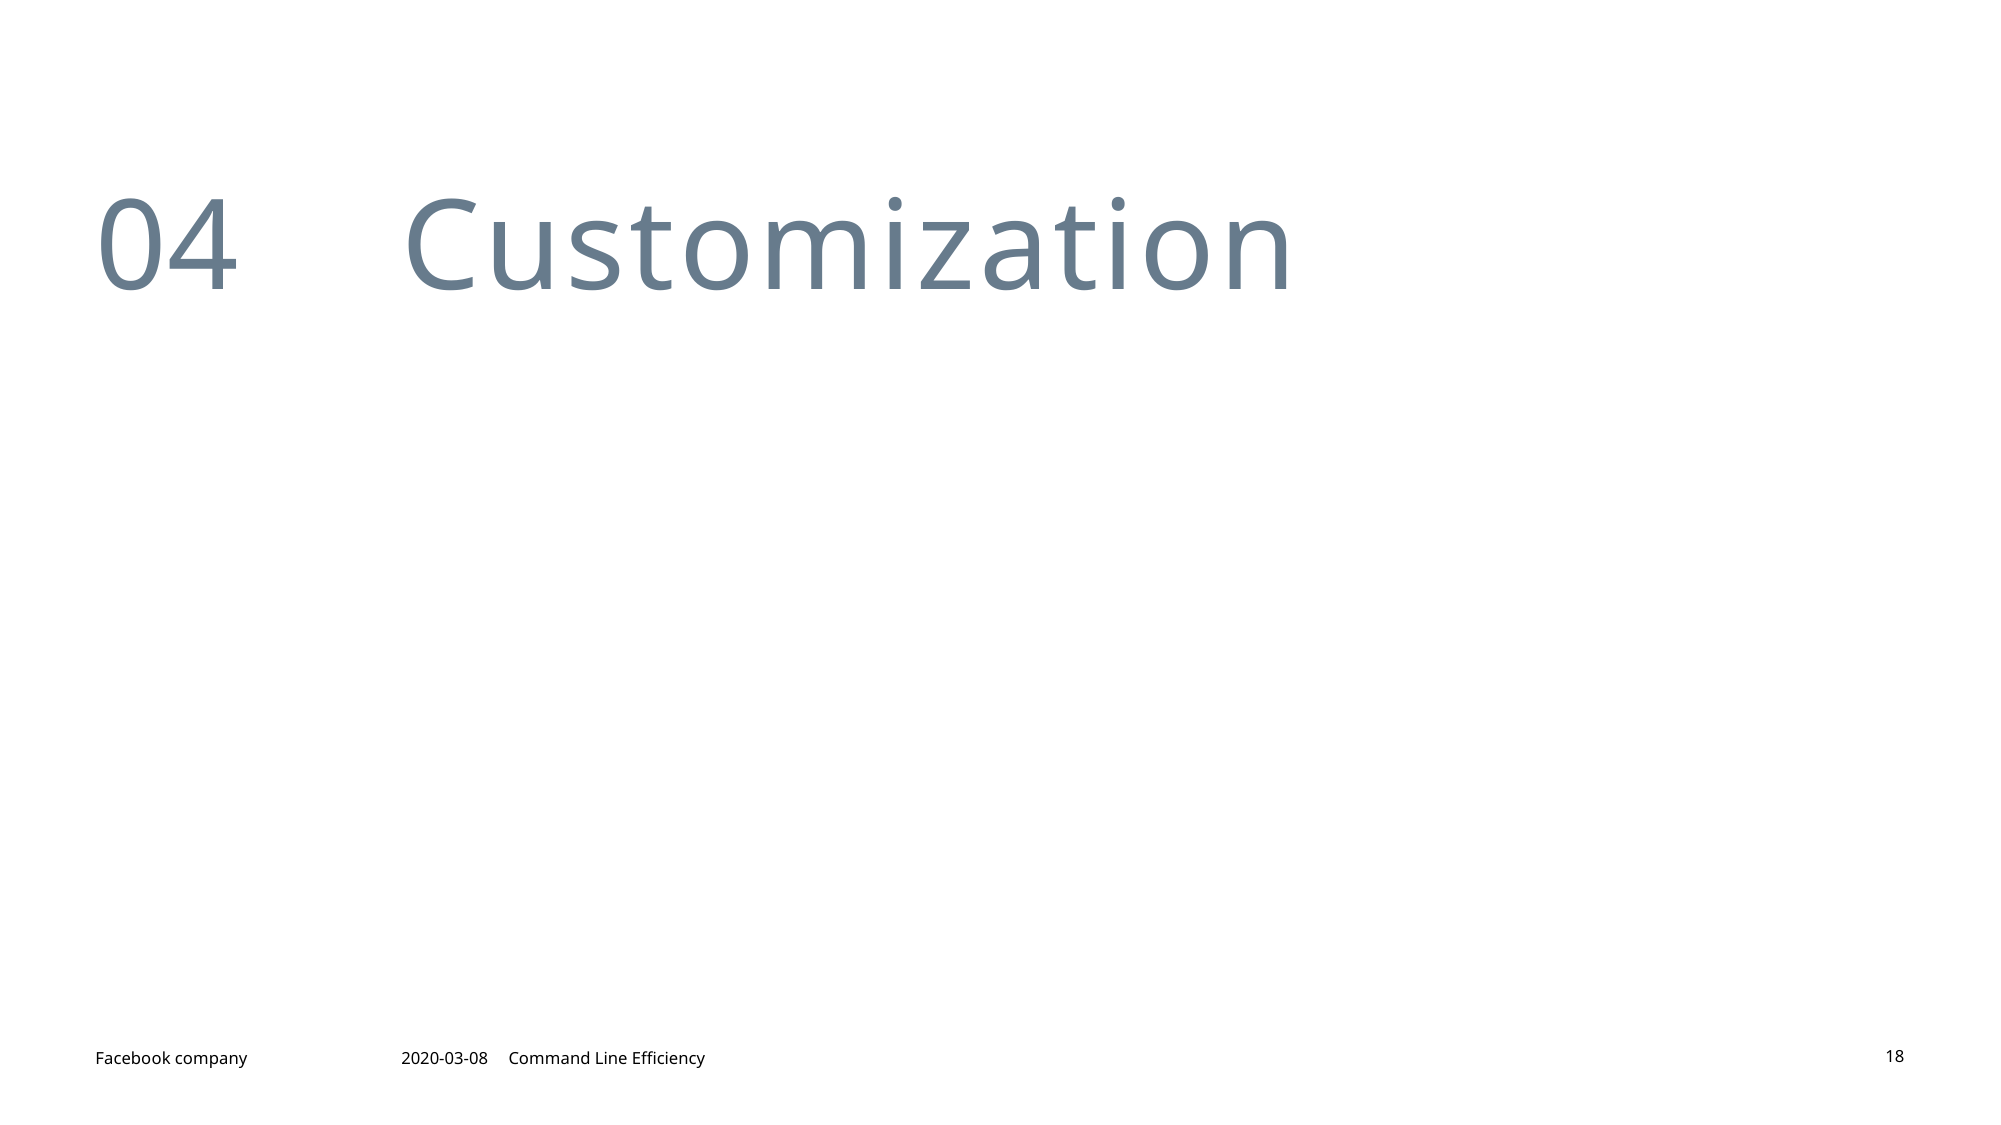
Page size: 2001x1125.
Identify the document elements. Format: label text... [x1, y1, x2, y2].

list 04 [95, 149, 378, 488]
footer Command Line Efficiency [508, 1047, 1294, 1068]
title Customization [401, 149, 1929, 488]
slide_number <number> [1840, 1047, 1905, 1068]
slide_number 2020-03-08 [401, 1047, 508, 1068]
